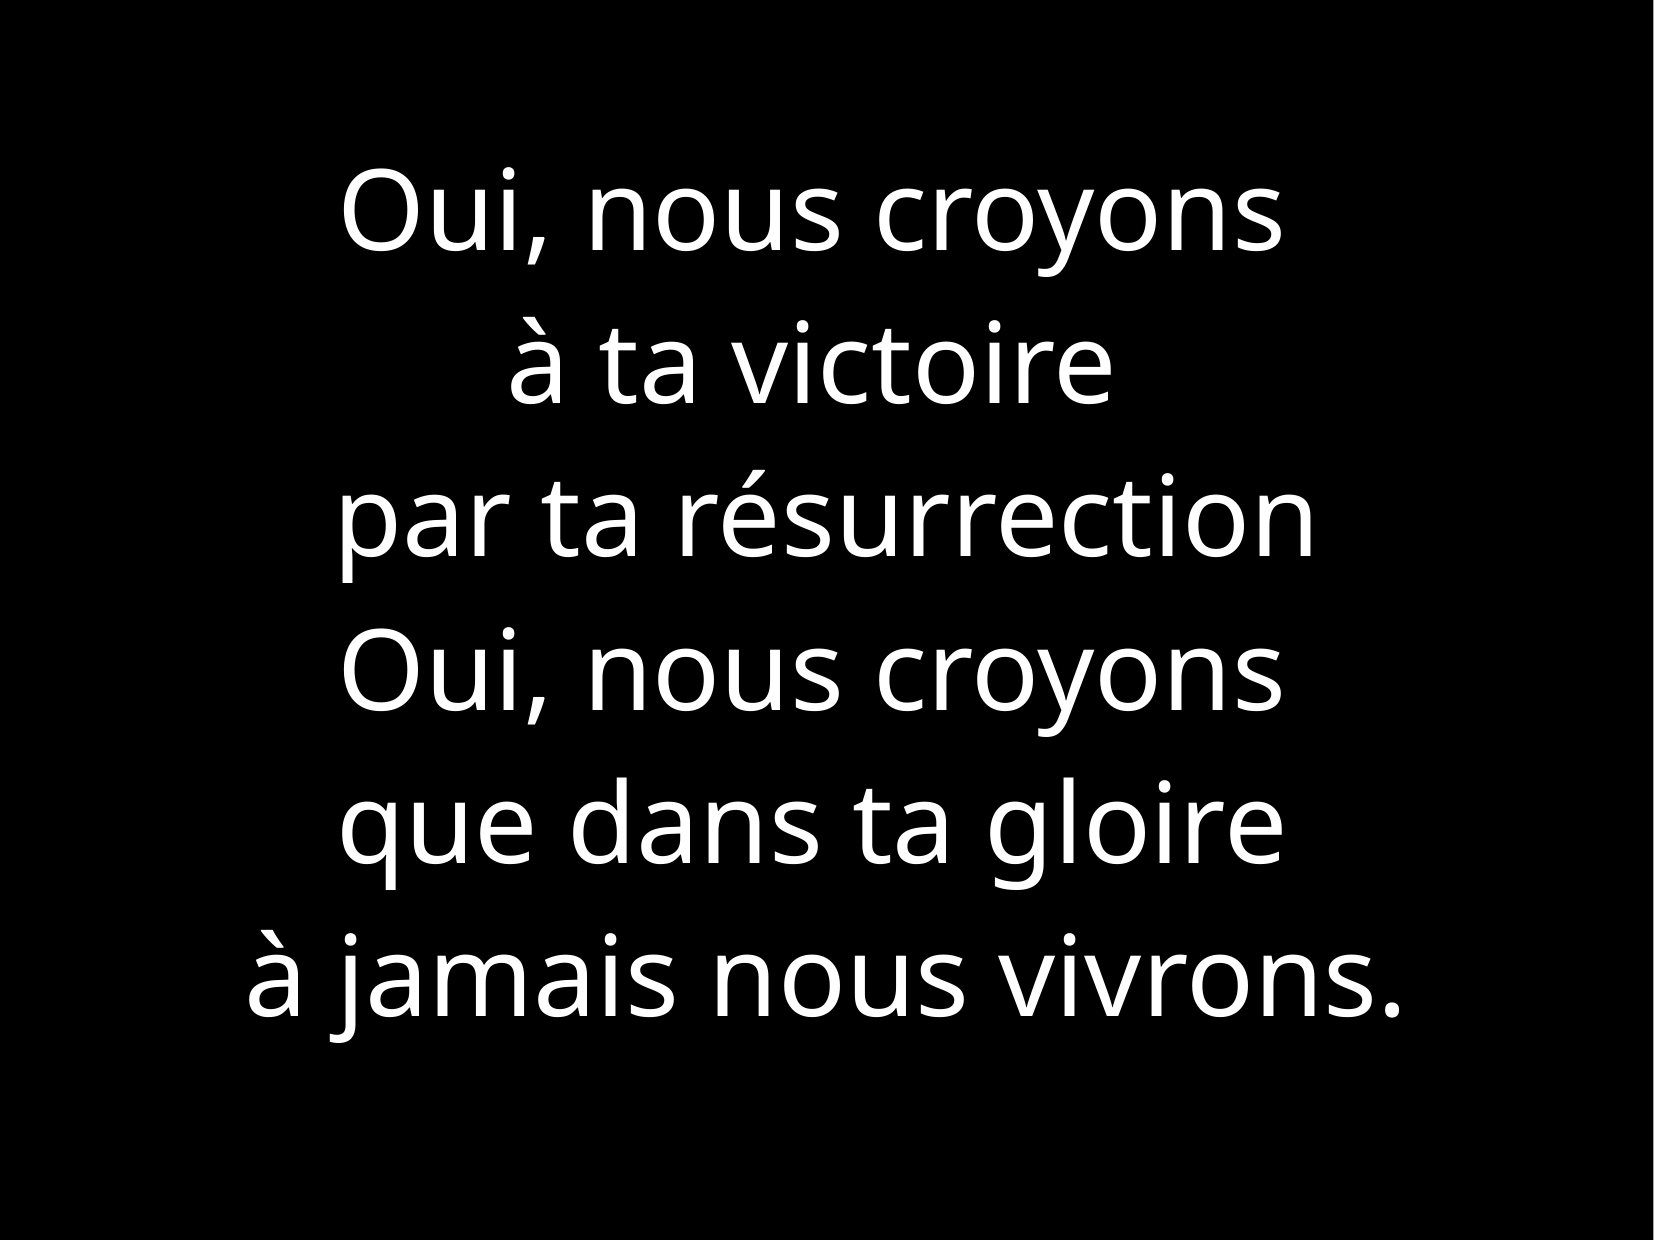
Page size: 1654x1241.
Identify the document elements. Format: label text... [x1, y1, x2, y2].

subtitle Oui, nous croyons à ta victoire par ta résurrection Oui, nous croyons que dans ta gloire à jamais nous vivrons. [47, 70, 1607, 1109]
